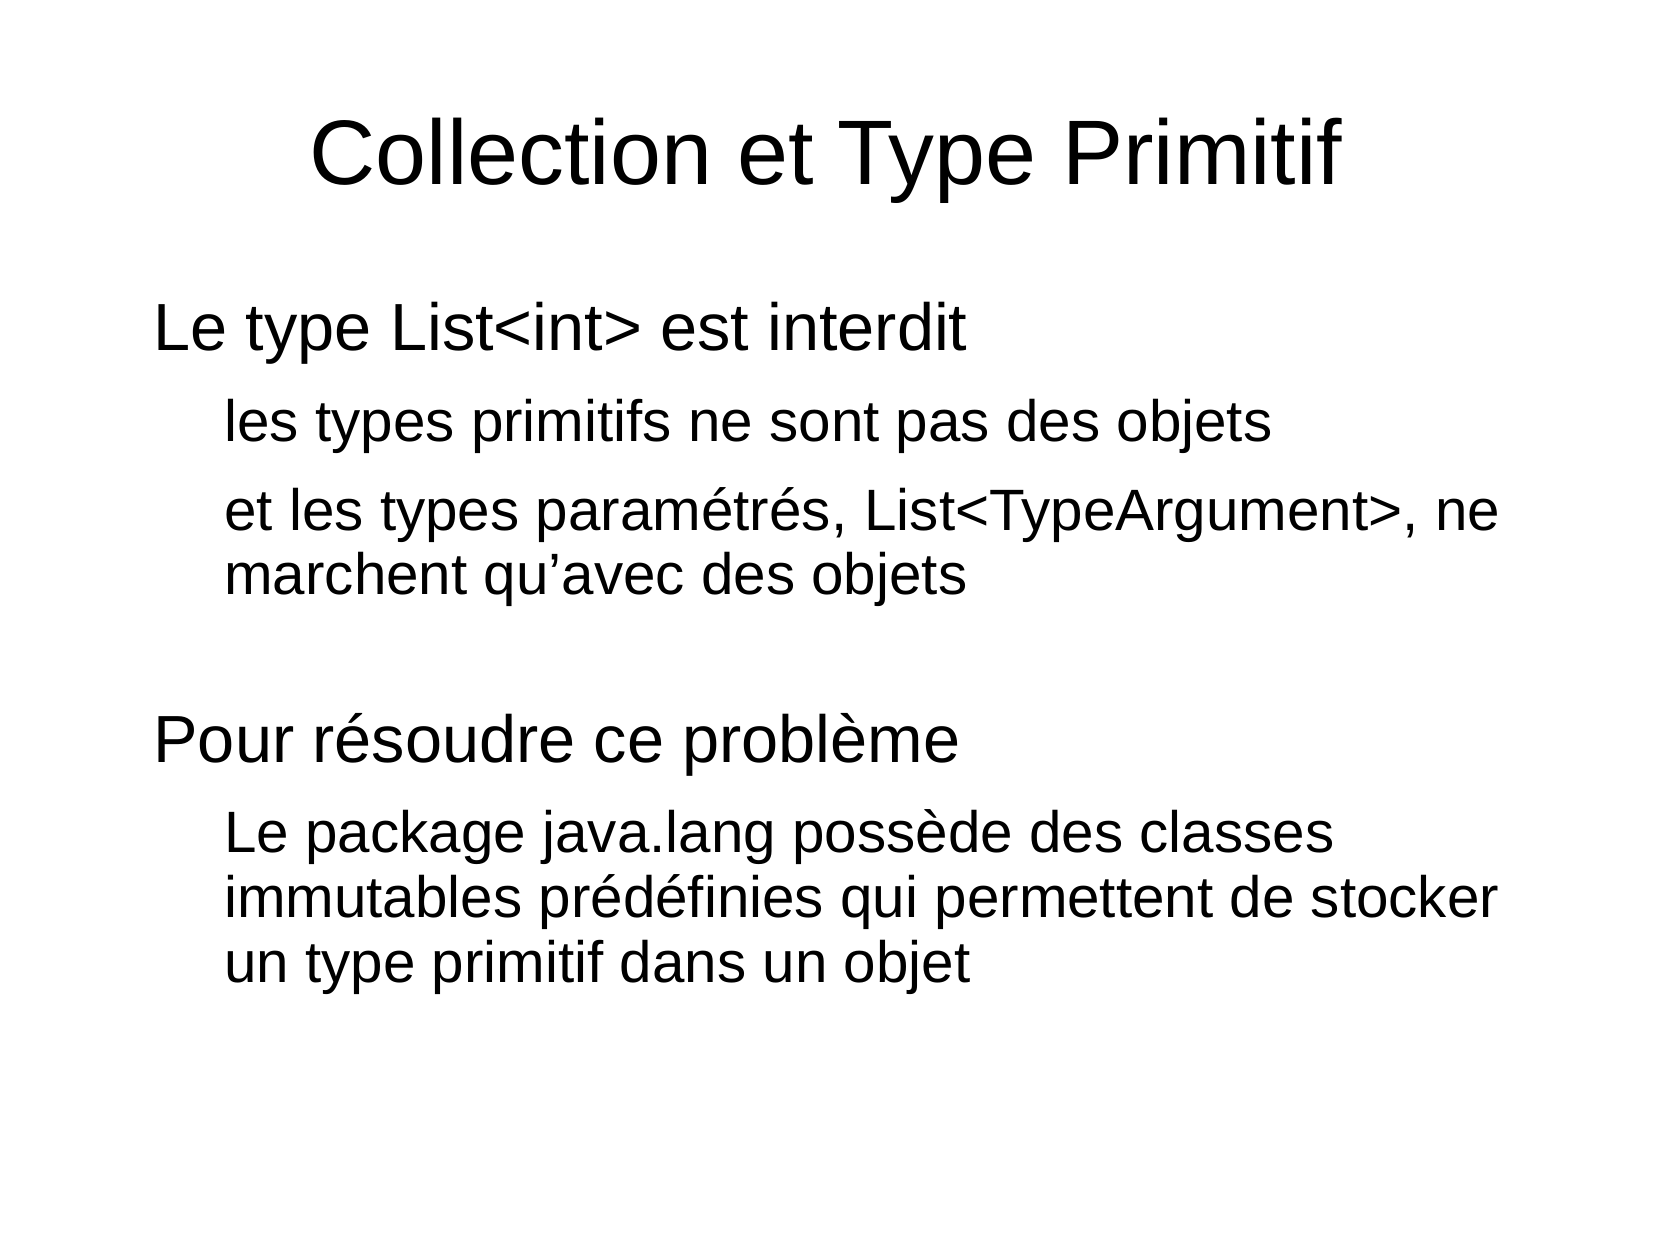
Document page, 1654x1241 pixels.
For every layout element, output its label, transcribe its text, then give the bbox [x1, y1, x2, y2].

list Le type List<int> est interdit les types primitifs ne sont pas des objets et les types paramétrés, List<TypeArgument>, ne marchent qu’avec des objets Pour résoudre ce problème Le package java.lang possède des classes immutables prédéfinies qui permettent de stocker un type primitif dans un objet [82, 290, 1571, 1126]
title Collection et Type Primitif [82, 49, 1571, 257]
